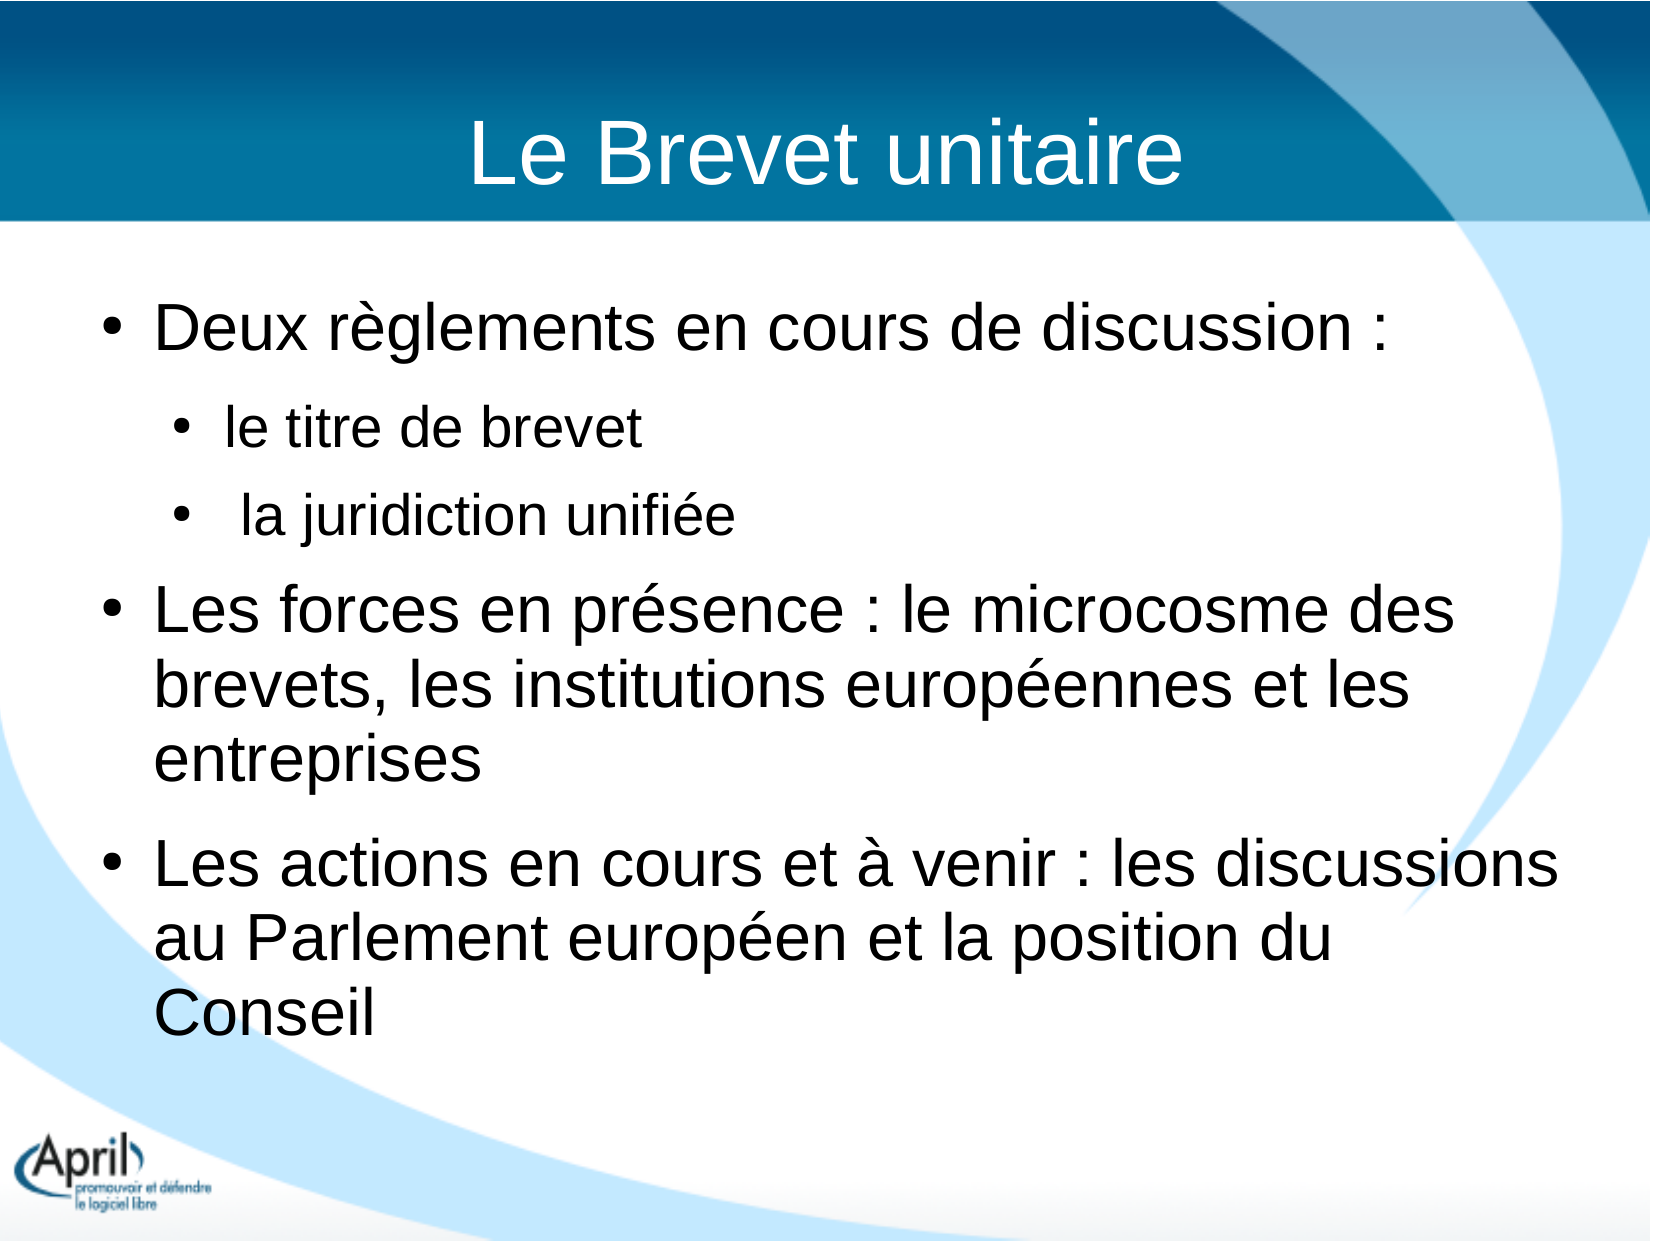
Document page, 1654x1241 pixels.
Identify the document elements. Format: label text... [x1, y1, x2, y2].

list Deux règlements en cours de discussion : le titre de brevet la juridiction unifiée Les forces en présence : le microcosme des brevets, les institutions européennes et les entreprises Les actions en cours et à venir : les discussions au Parlement européen et la position du Conseil [82, 290, 1571, 1109]
picture [0, 1, 1650, 1241]
title Le Brevet unitaire [82, 49, 1571, 257]
